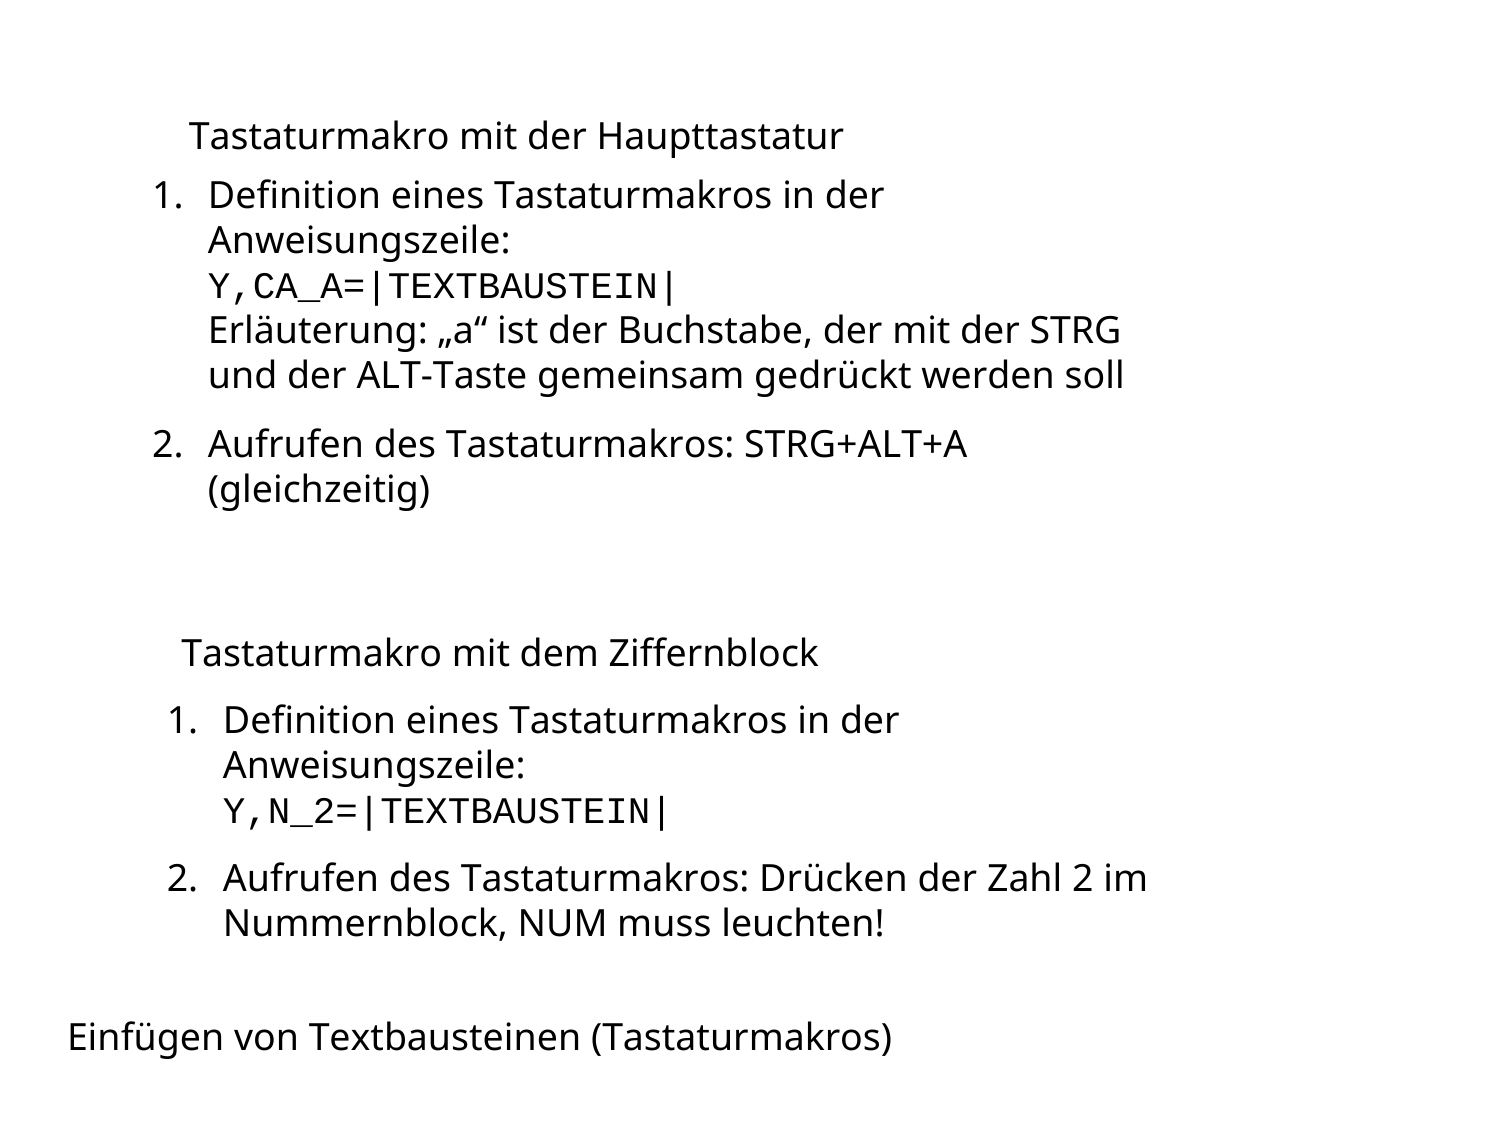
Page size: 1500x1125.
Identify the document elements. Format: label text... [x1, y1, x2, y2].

text_box Definition eines Tastaturmakros in der Anweisungszeile: Y,CA_A=|TEXTBAUSTEIN| Erläuterung: „a“ ist der Buchstabe, der mit der STRG und der ALT-Taste gemeinsam gedrückt werden soll Aufrufen des Tastaturmakros: STRG+ALT+A (gleichzeitig) [137, 163, 1171, 518]
text_box Tastaturmakro mit dem Ziffernblock [166, 621, 1134, 683]
text_box Definition eines Tastaturmakros in der Anweisungszeile: Y,N_2=|TEXTBAUSTEIN| Aufrufen des Tastaturmakros: Drücken der Zahl 2 im Nummernblock, NUM muss leuchten! [152, 687, 1223, 952]
text_box Tastaturmakro mit der Haupttastatur [174, 104, 1142, 166]
text_box Einfügen von Textbausteinen (Tastaturmakros) [52, 1005, 908, 1066]
